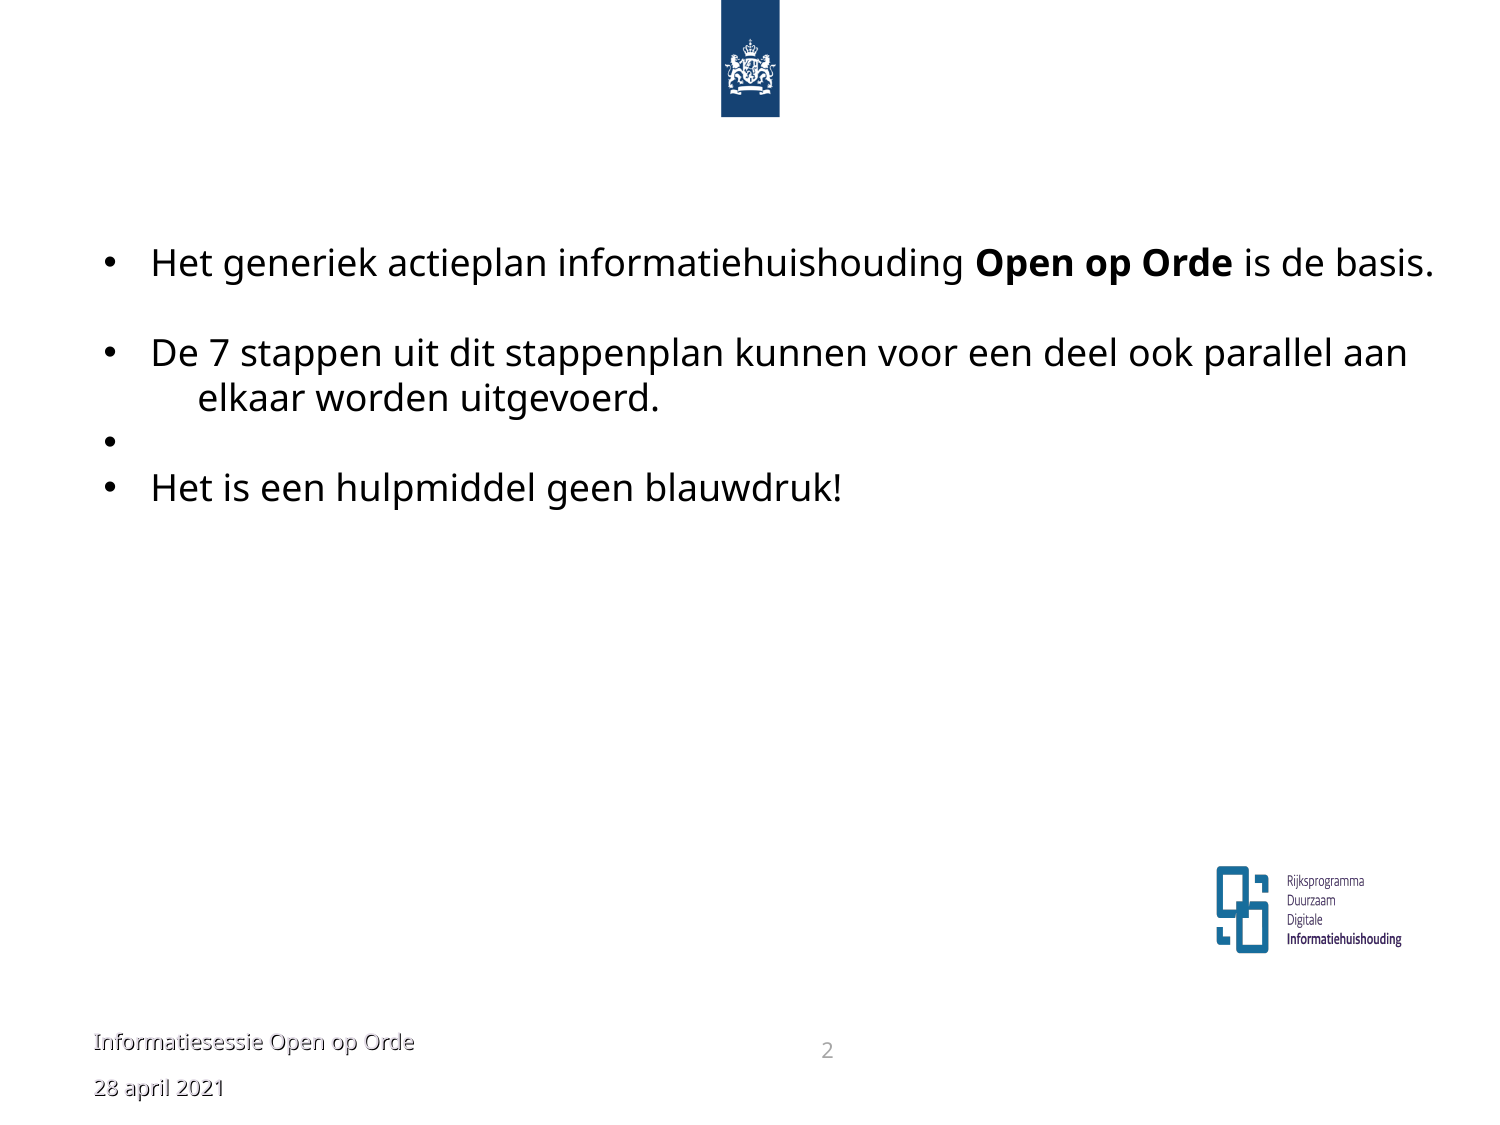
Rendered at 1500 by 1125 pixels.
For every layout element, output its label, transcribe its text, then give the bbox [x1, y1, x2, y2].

text_box 2 [806, 1020, 1423, 1074]
text_box 28 april 2021 [78, 1074, 694, 1117]
text_box Informatiesessie Open op Orde [78, 1020, 694, 1074]
text_box Het generiek actieplan informatiehuishouding Open op Orde is de basis. De 7 stappen uit dit stappenplan kunnen voor een deel ook parallel aan elkaar worden uitgevoerd. Het is een hulpmiddel geen blauwdruk! [88, 232, 1471, 517]
